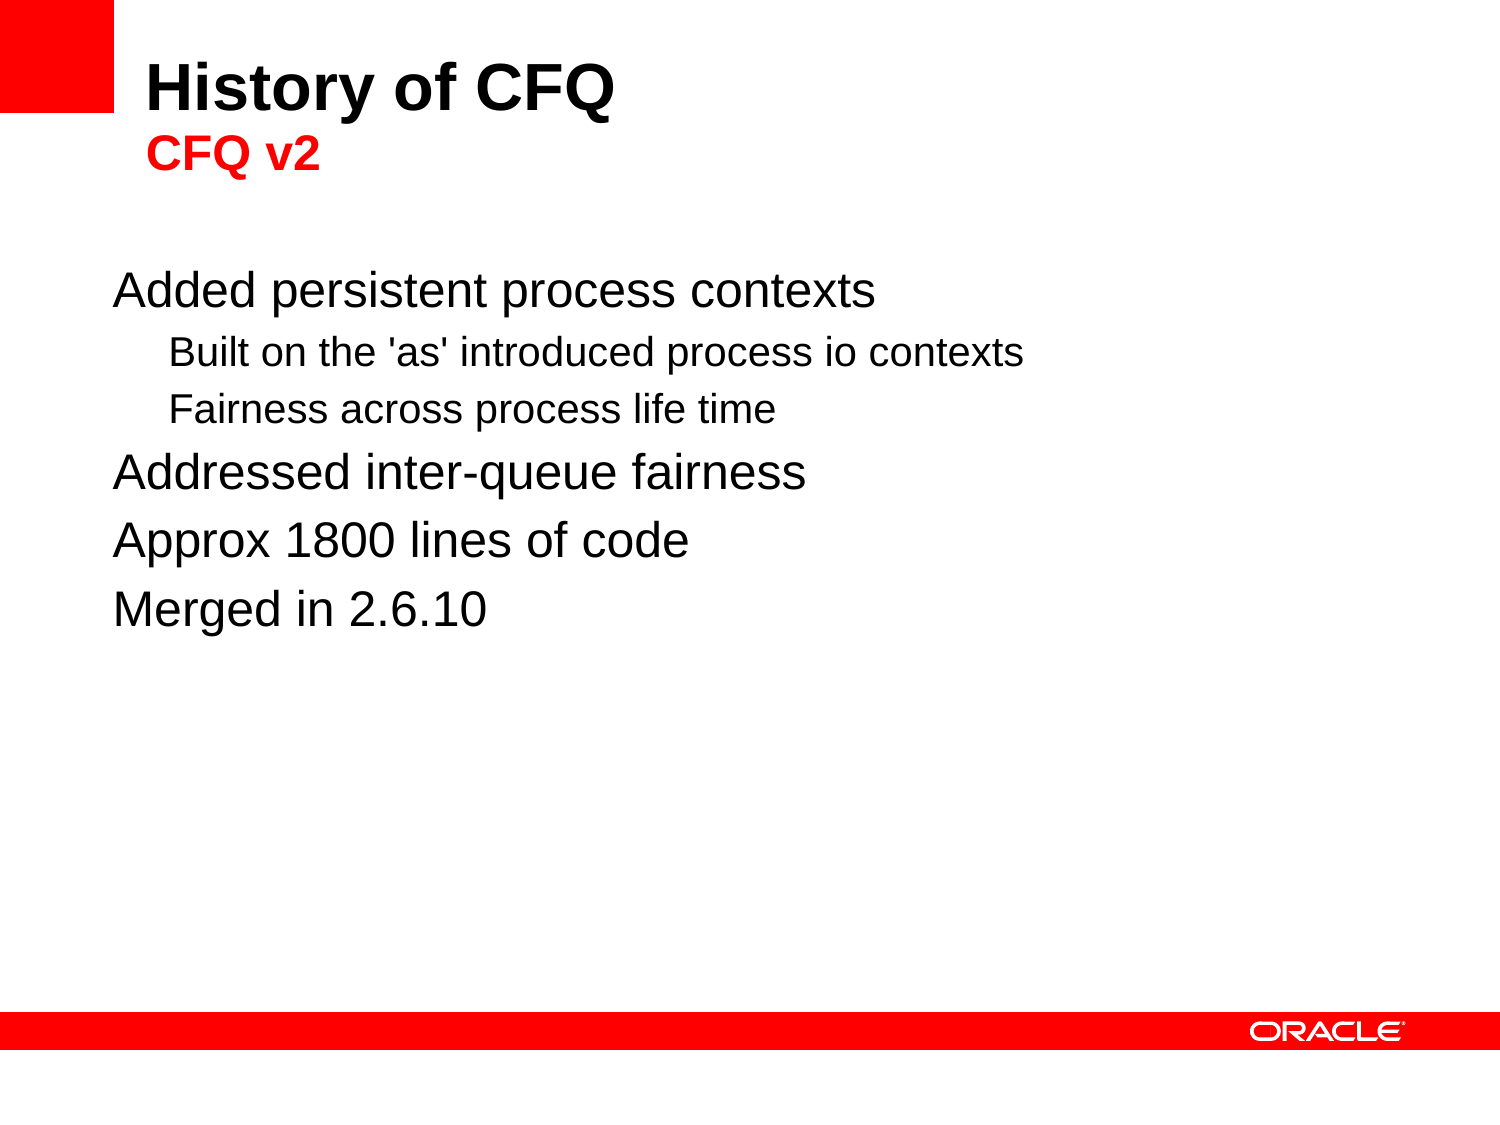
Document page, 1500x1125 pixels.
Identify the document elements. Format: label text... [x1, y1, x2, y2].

picture [0, 0, 114, 113]
list Added persistent process contexts Built on the 'as' introduced process io contexts Fairness across process life time Addressed inter-queue fairness Approx 1800 lines of code Merged in 2.6.10 [112, 262, 1349, 976]
picture [0, 1012, 1500, 1050]
title History of CFQ CFQ v2 [145, 49, 1390, 205]
